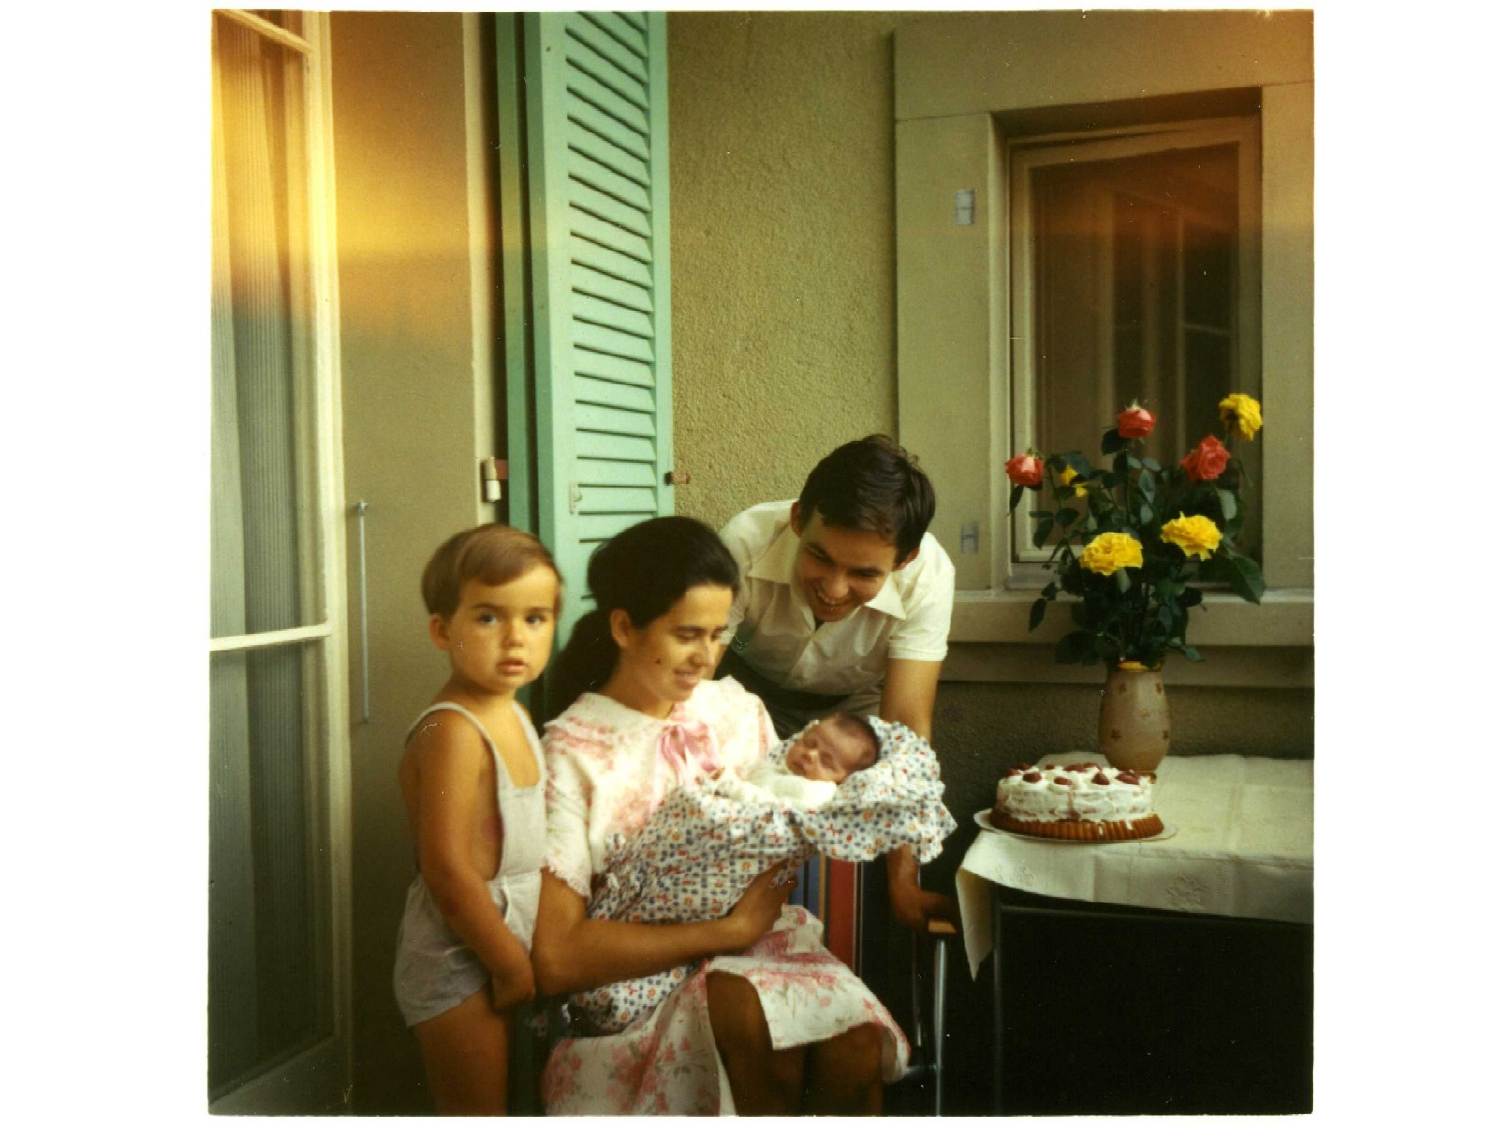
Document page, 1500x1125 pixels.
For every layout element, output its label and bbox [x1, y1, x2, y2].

picture [200, 0, 1318, 1125]
